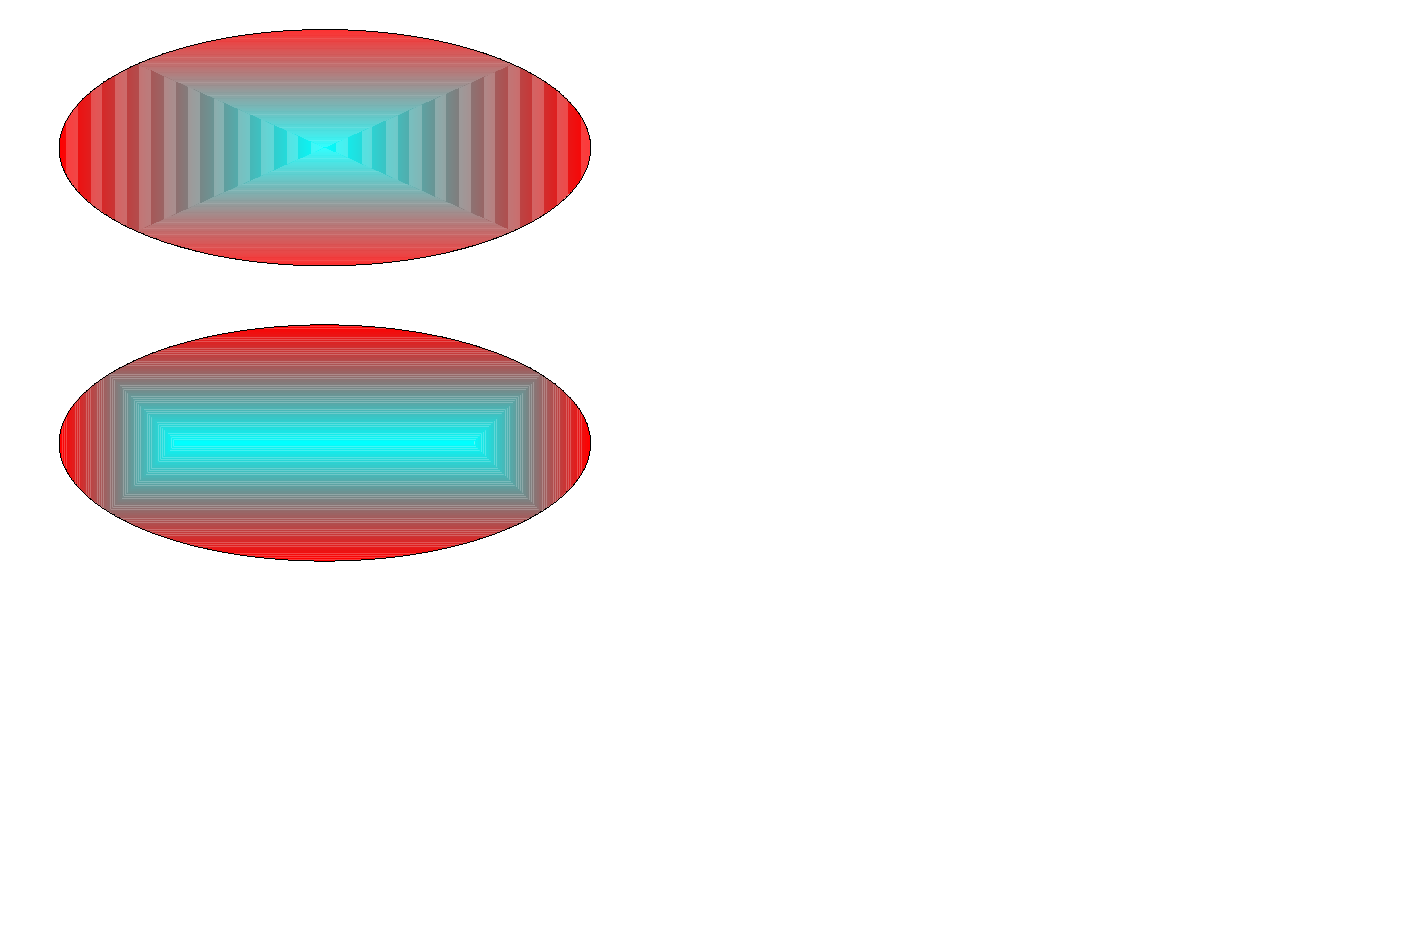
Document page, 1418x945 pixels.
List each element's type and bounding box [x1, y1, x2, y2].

text_box [59, 324, 591, 562]
text_box [59, 29, 591, 266]
